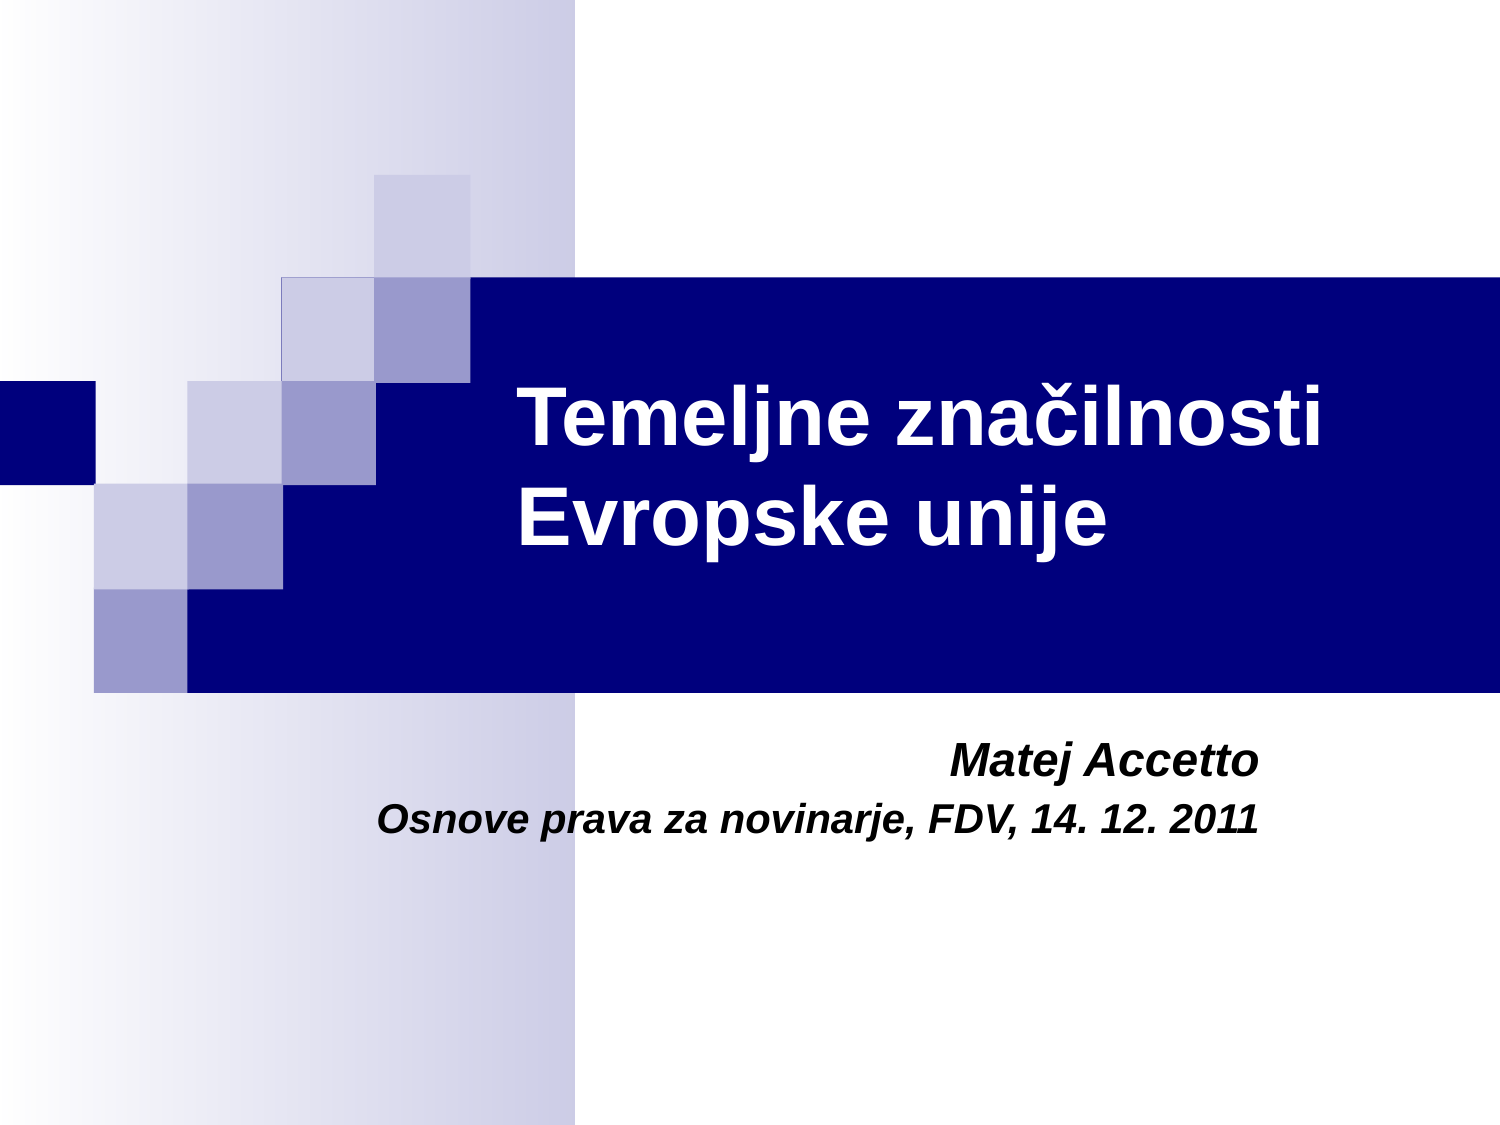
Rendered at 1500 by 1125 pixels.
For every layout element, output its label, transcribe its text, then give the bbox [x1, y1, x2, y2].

text_box Matej Accetto Osnove prava za novinarje, FDV, 14. 12. 2011 [225, 727, 1276, 988]
title Temeljne značilnosti Evropske unije [501, 350, 1365, 576]
